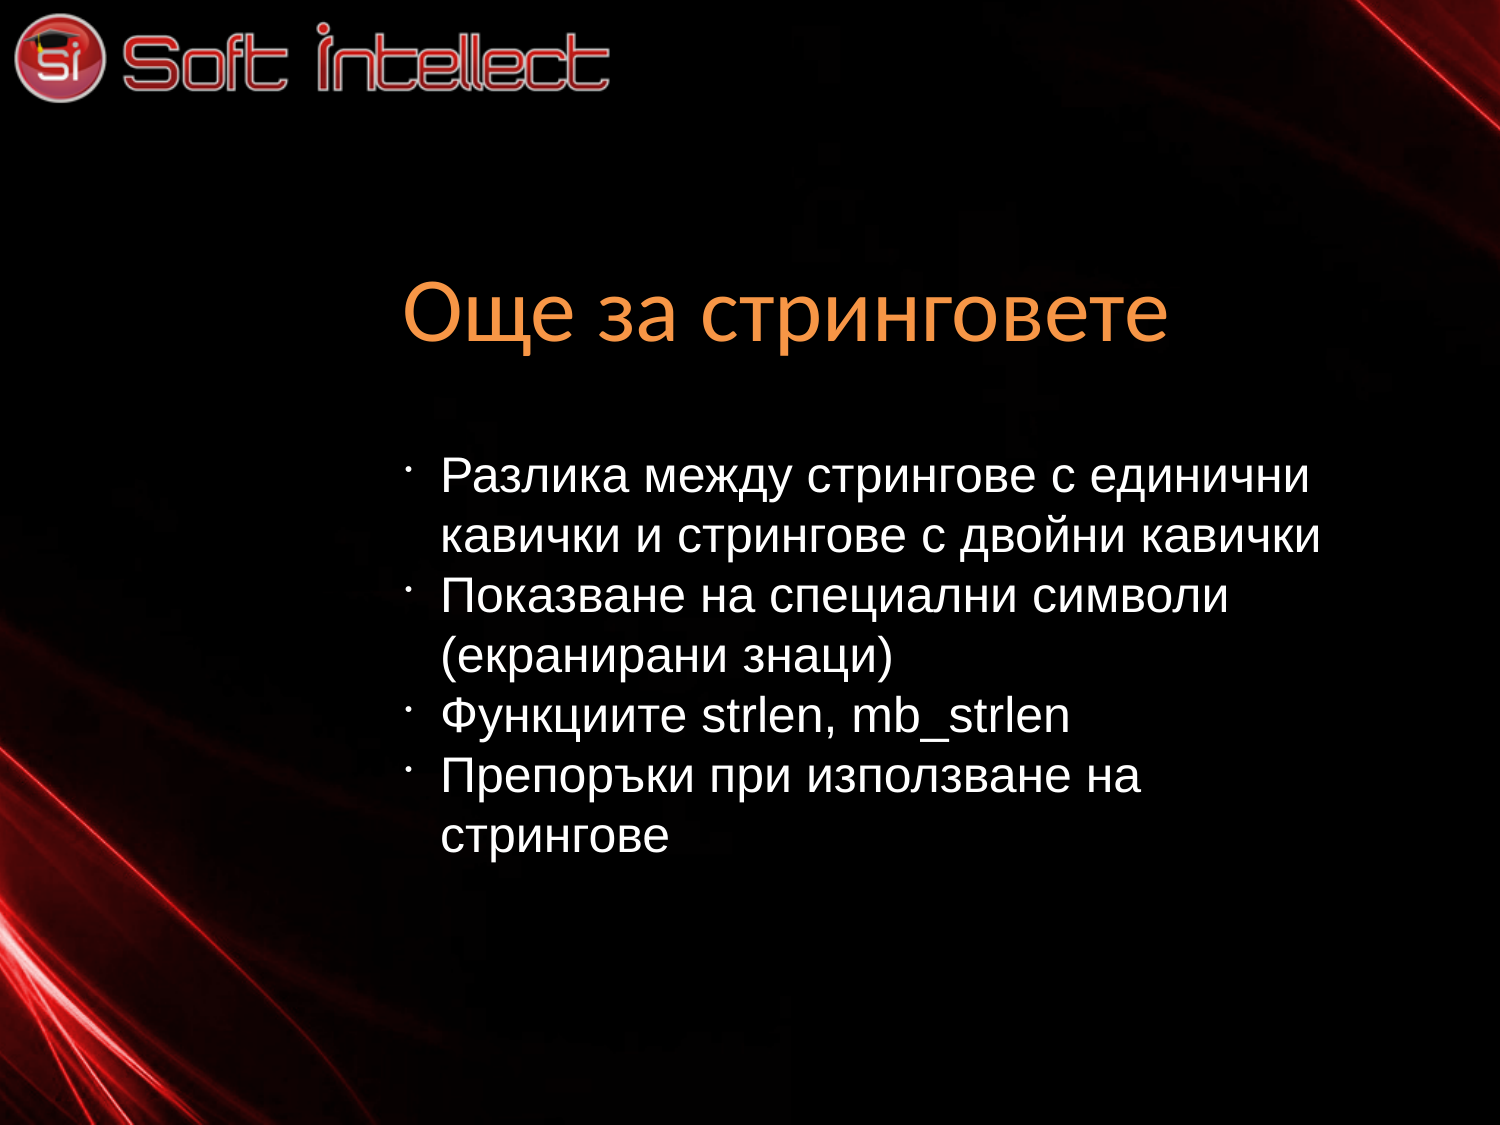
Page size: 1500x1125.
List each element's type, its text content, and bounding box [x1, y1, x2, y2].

text_box Още за стринговете [149, 184, 1424, 426]
text_box Разлика между стрингове с единични кавички и стрингове с двойни кавички Показване на специални символи (екранирани знаци) Функциите strlen, mb_strlen Препоръки при използване на стрингове [389, 434, 1395, 1125]
picture [0, 0, 1500, 1125]
